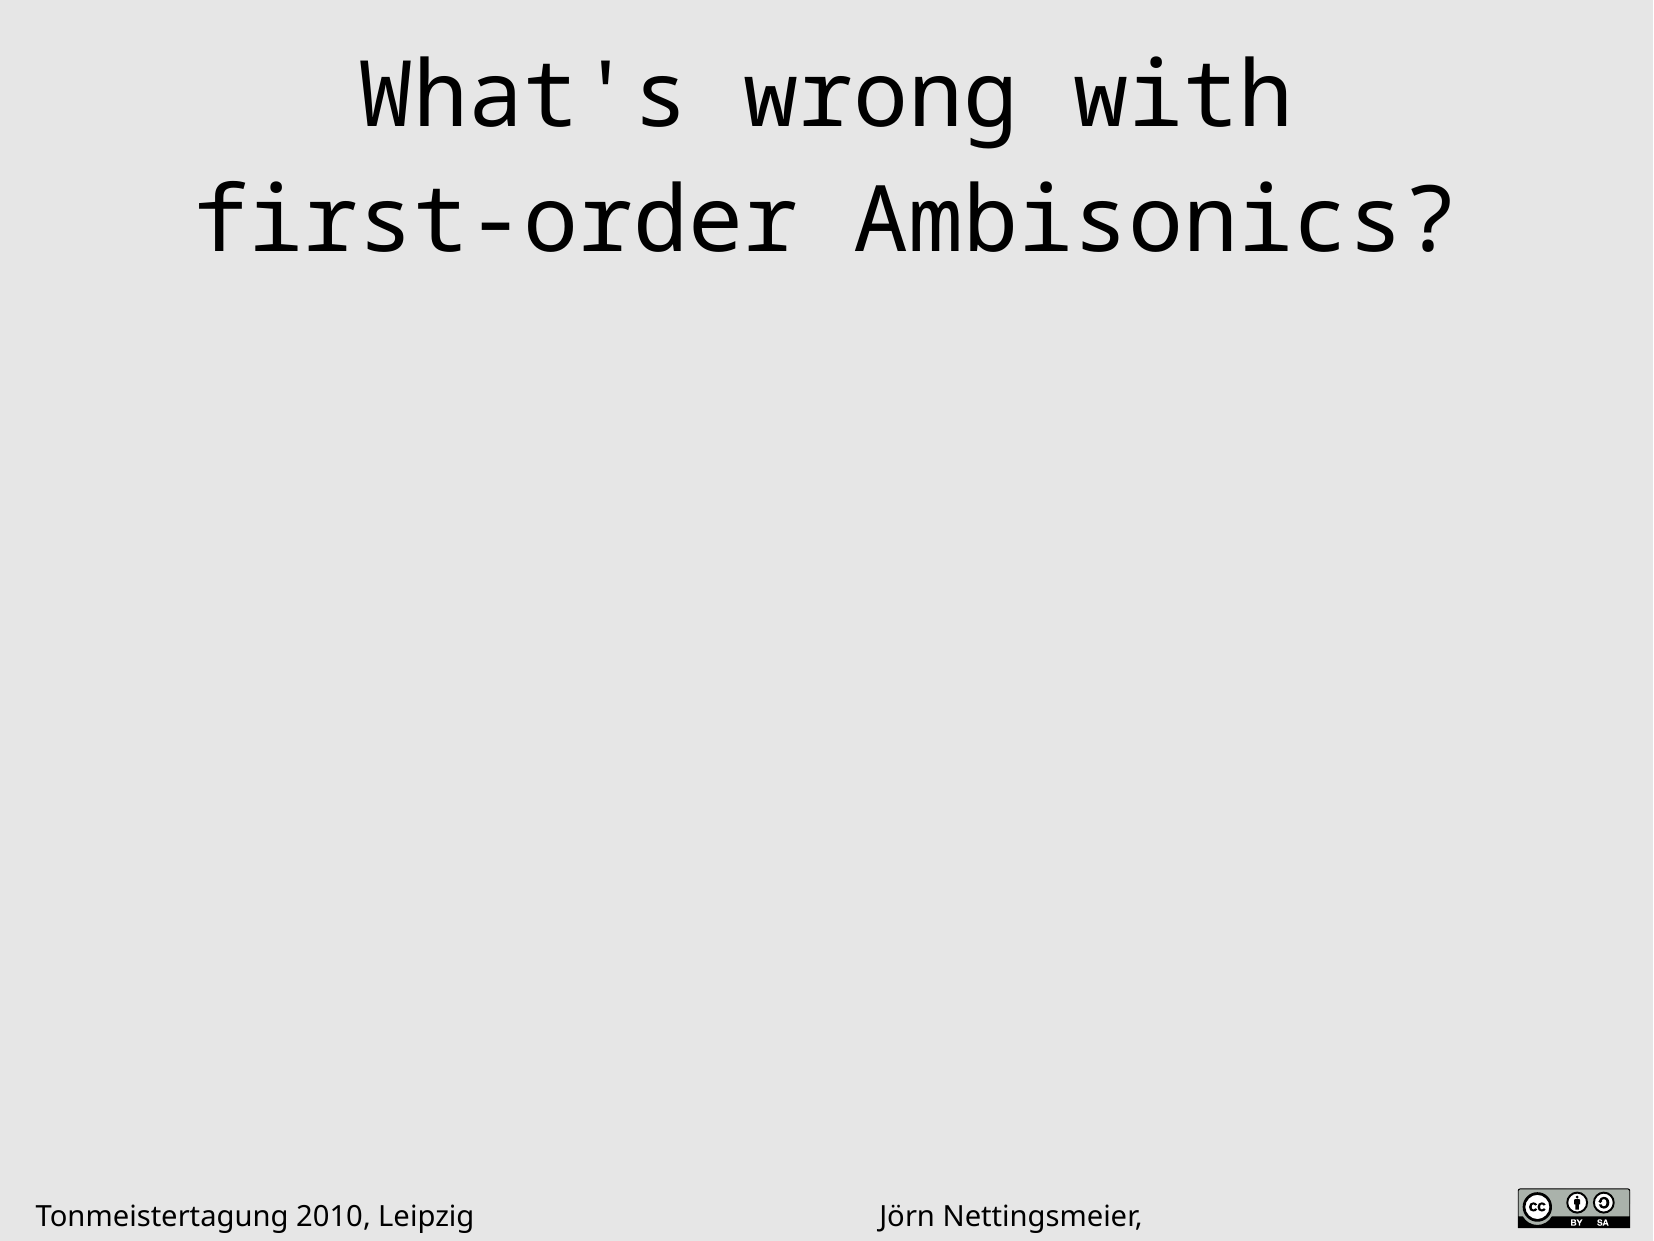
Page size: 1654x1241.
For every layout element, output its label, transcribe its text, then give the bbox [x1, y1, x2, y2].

title What's wrong with first-order Ambisonics? [82, 45, 1571, 261]
